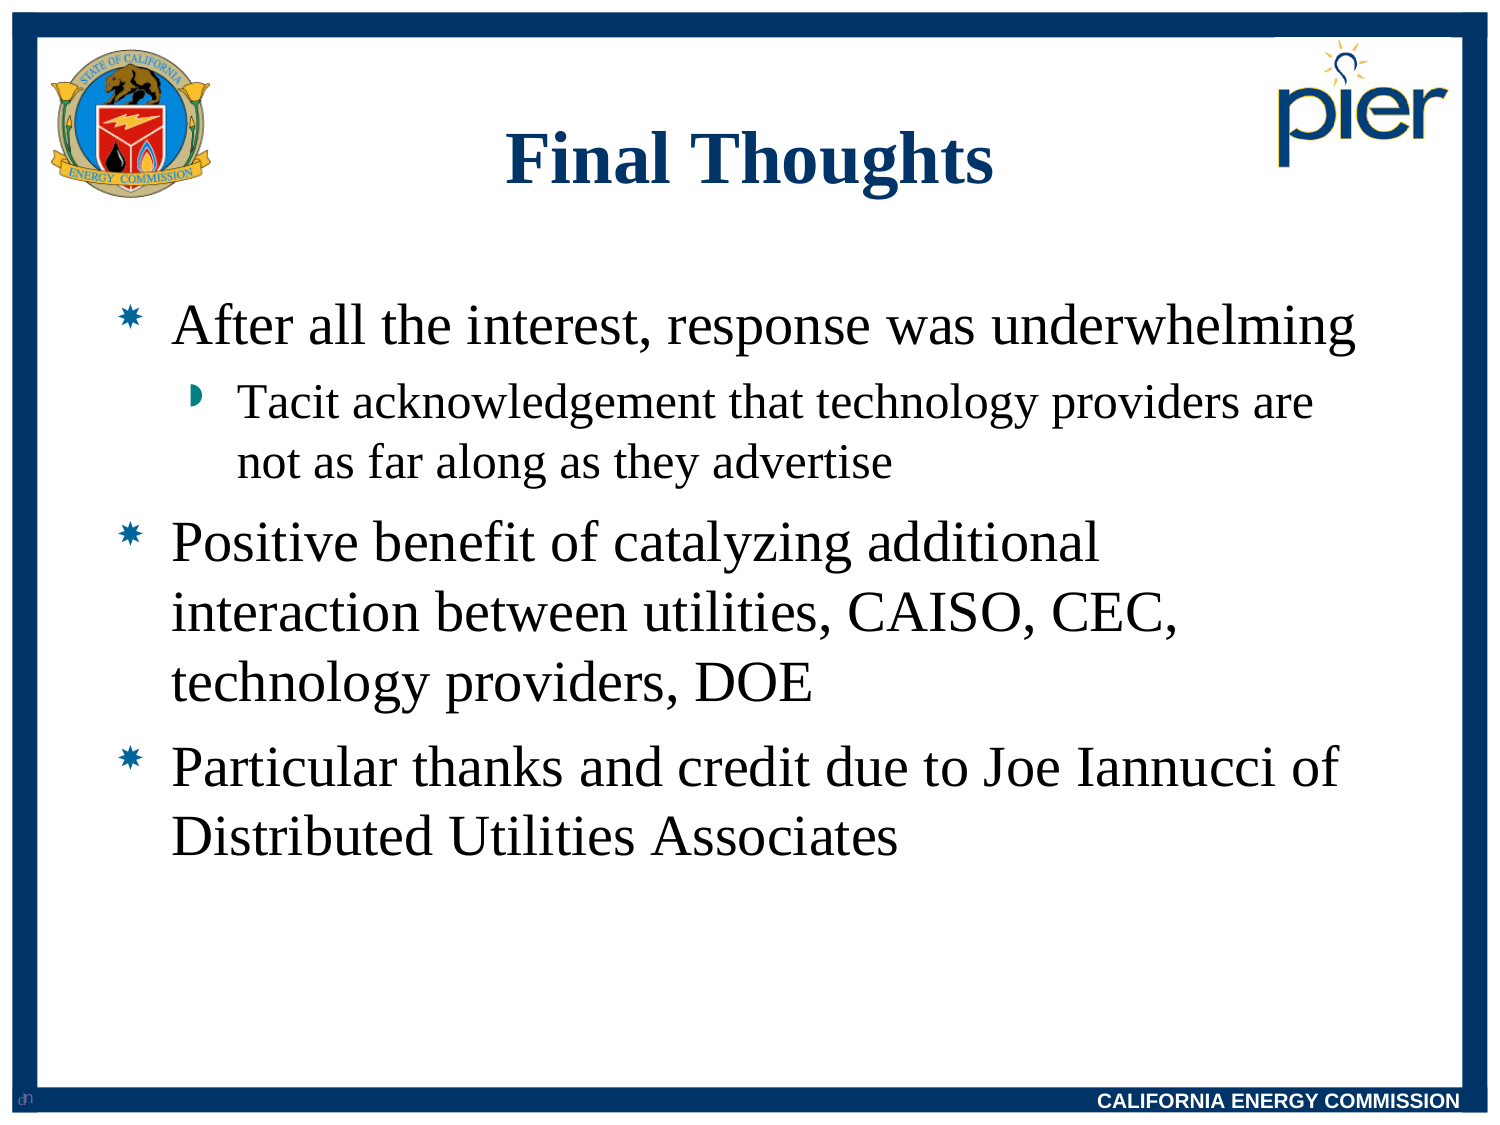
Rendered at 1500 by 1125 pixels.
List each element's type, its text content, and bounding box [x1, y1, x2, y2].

list After all the interest, response was underwhelming Tacit acknowledgement that technology providers are not as far along as they advertise Positive benefit of catalyzing additional interaction between utilities, CAISO, CEC, technology providers, DOE Particular thanks and credit due to Joe Iannucci of Distributed Utilities Associates [100, 278, 1376, 954]
picture [50, 49, 211, 198]
title Final Thoughts [112, 59, 1388, 247]
picture [1275, 37, 1451, 171]
